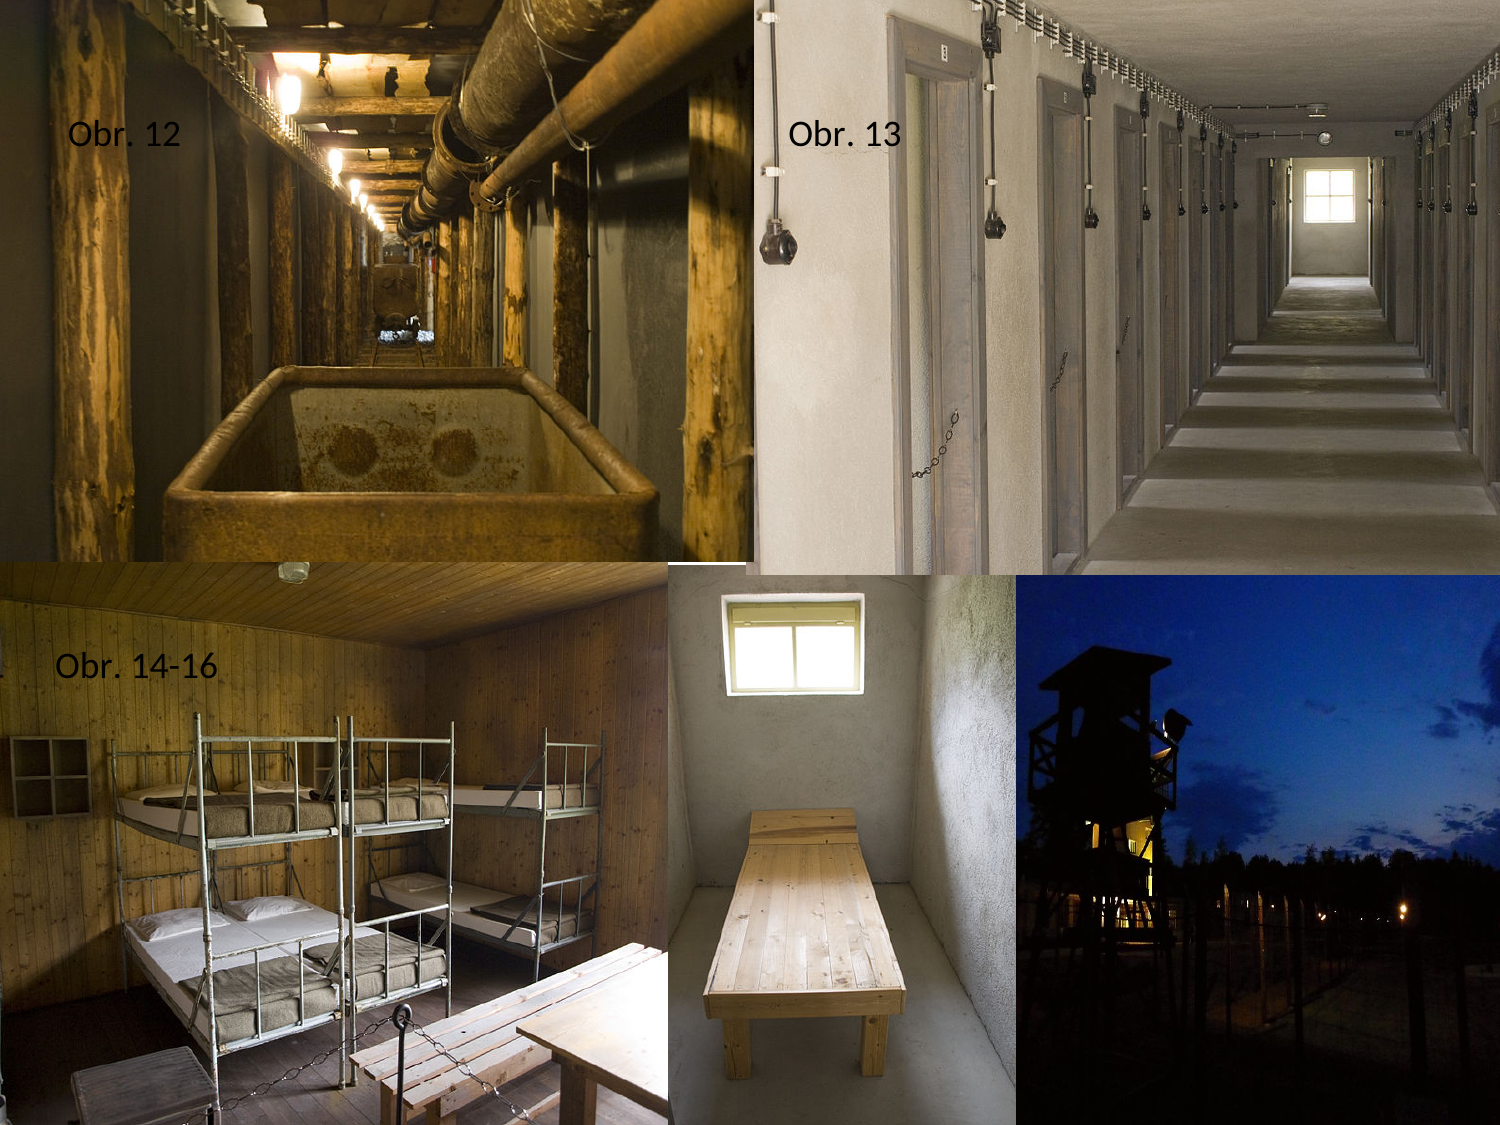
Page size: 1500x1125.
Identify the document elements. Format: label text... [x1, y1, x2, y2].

text_box Obr. 13 [773, 101, 1500, 163]
picture [0, 0, 1500, 1125]
text_box Obr. 12 [53, 101, 668, 163]
text_box [1016, 575, 1500, 1125]
text_box Obr. [668, 836, 813, 932]
text_box Obr. 14-16 [40, 633, 234, 694]
